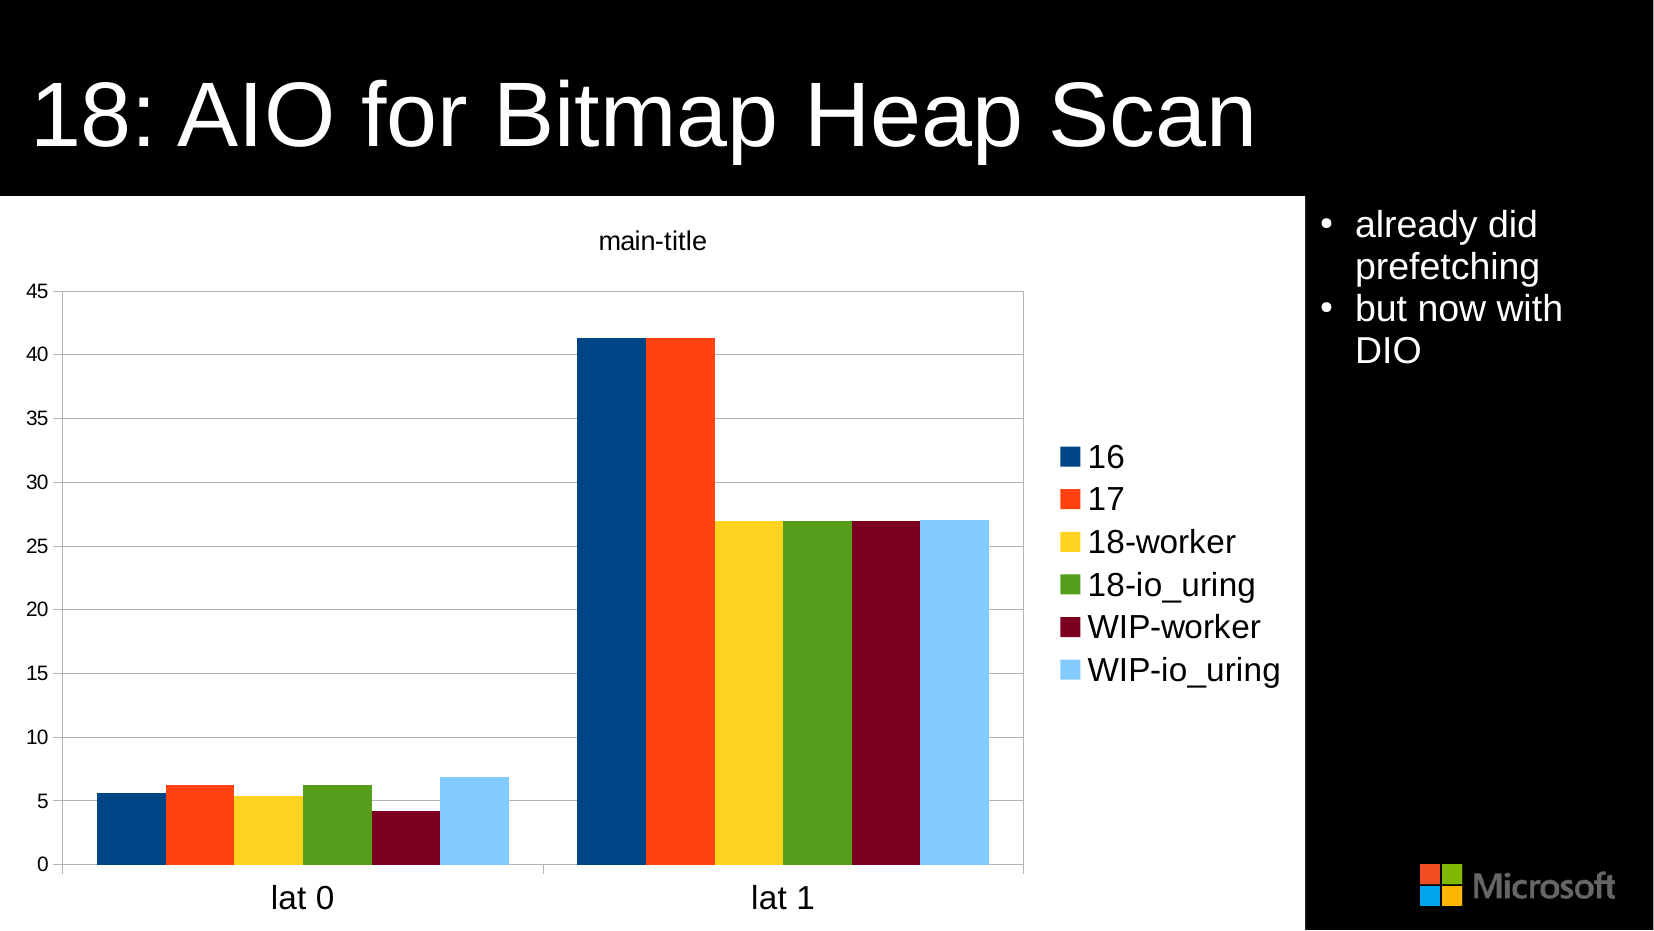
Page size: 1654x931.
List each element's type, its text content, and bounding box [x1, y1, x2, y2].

text_box already did prefetching but now with DIO [1305, 196, 1654, 841]
chart [0, 196, 1306, 931]
title 18: AIO for Bitmap Heap Scan [30, 37, 1621, 193]
picture [1420, 864, 1615, 906]
